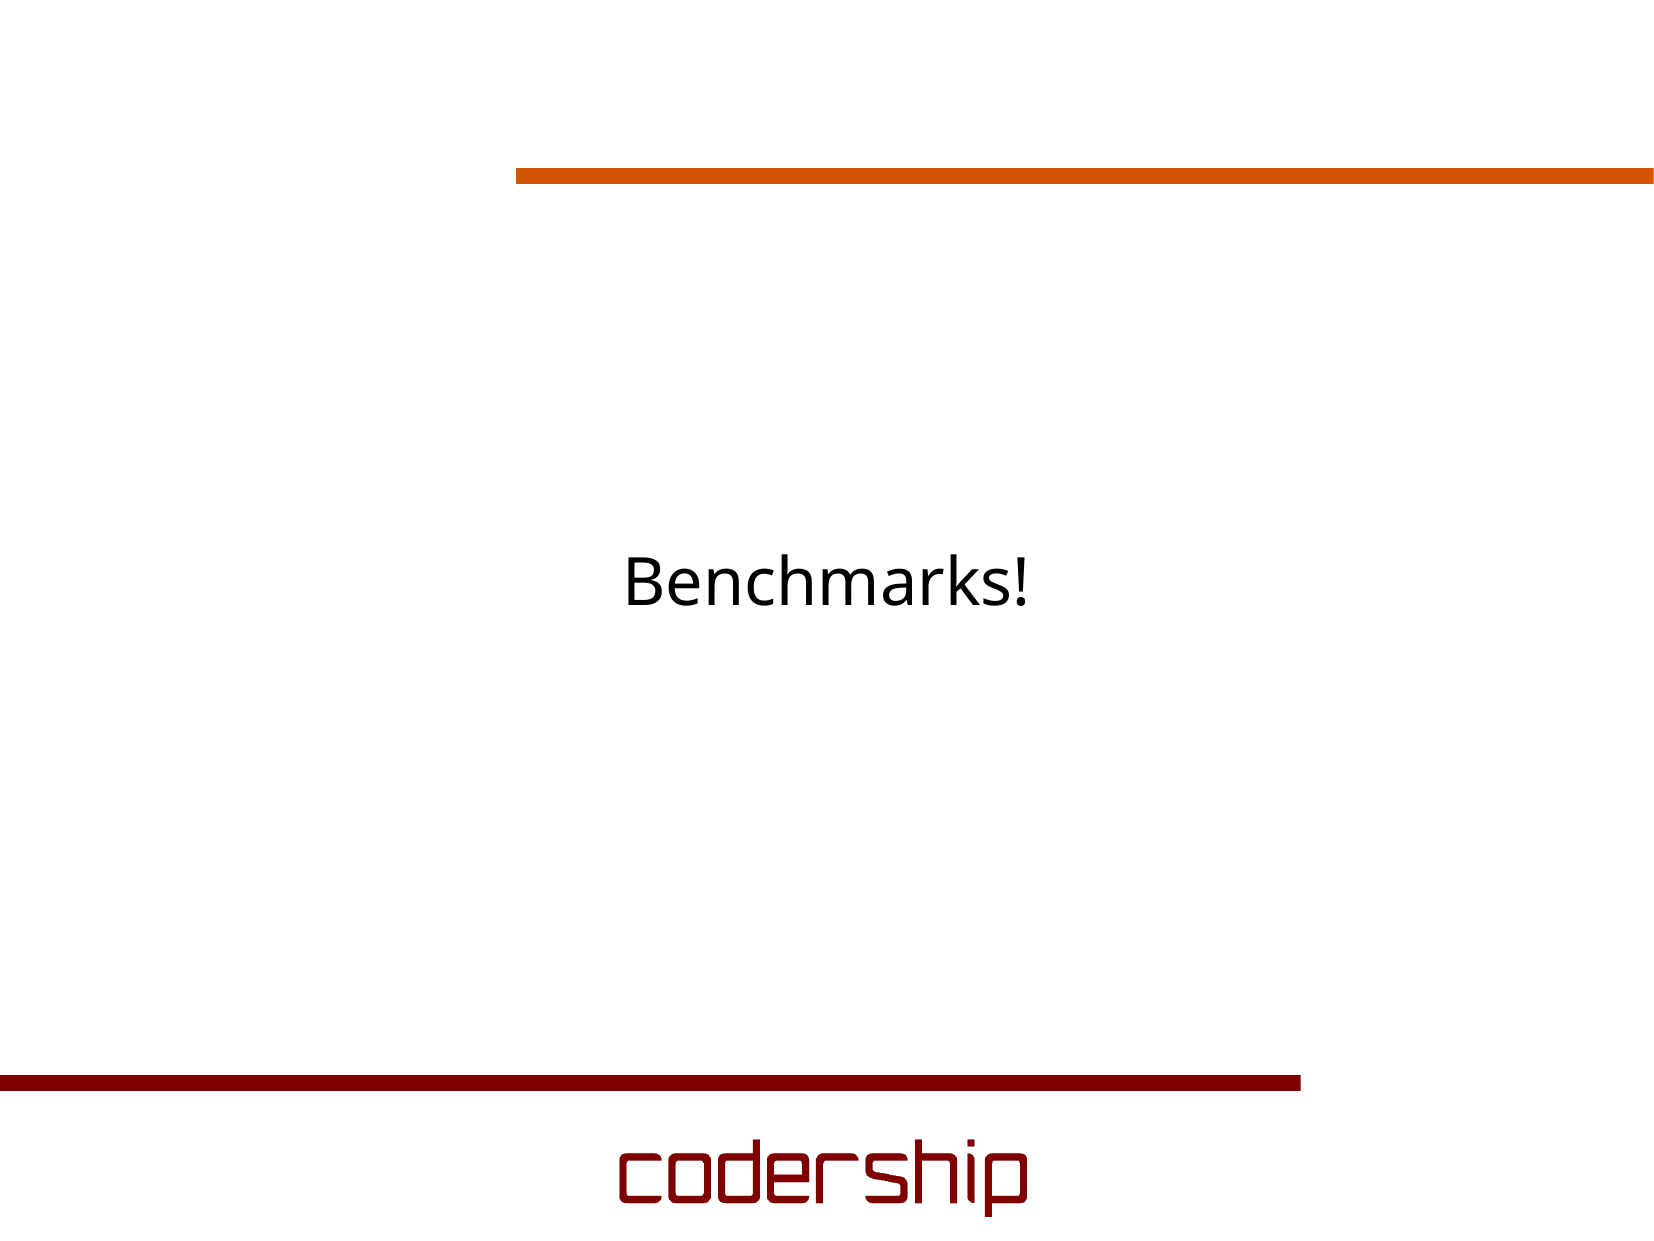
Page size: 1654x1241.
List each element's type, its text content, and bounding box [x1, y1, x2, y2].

picture [612, 1132, 1034, 1224]
subtitle Benchmarks! [82, 49, 1571, 1109]
picture [0, 1075, 82, 1091]
picture [1571, 168, 1654, 184]
